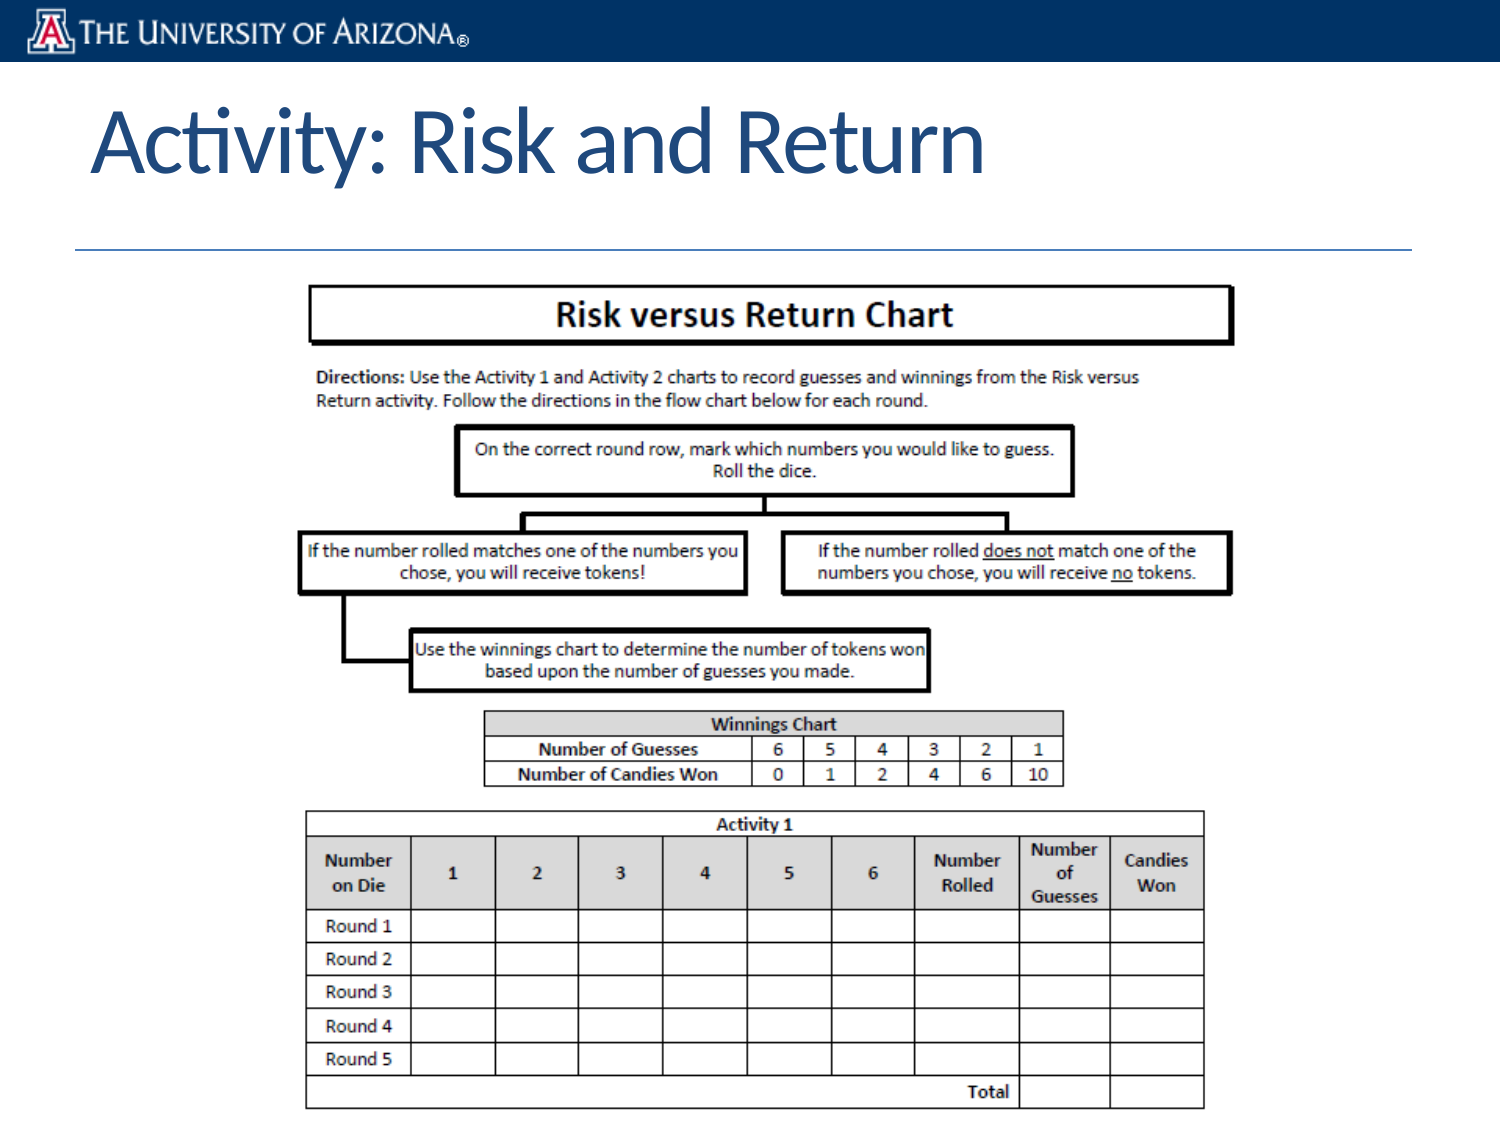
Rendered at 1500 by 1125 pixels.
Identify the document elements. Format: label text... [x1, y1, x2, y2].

title Activity: Risk and Return [75, 45, 1413, 225]
picture [265, 271, 1277, 1125]
